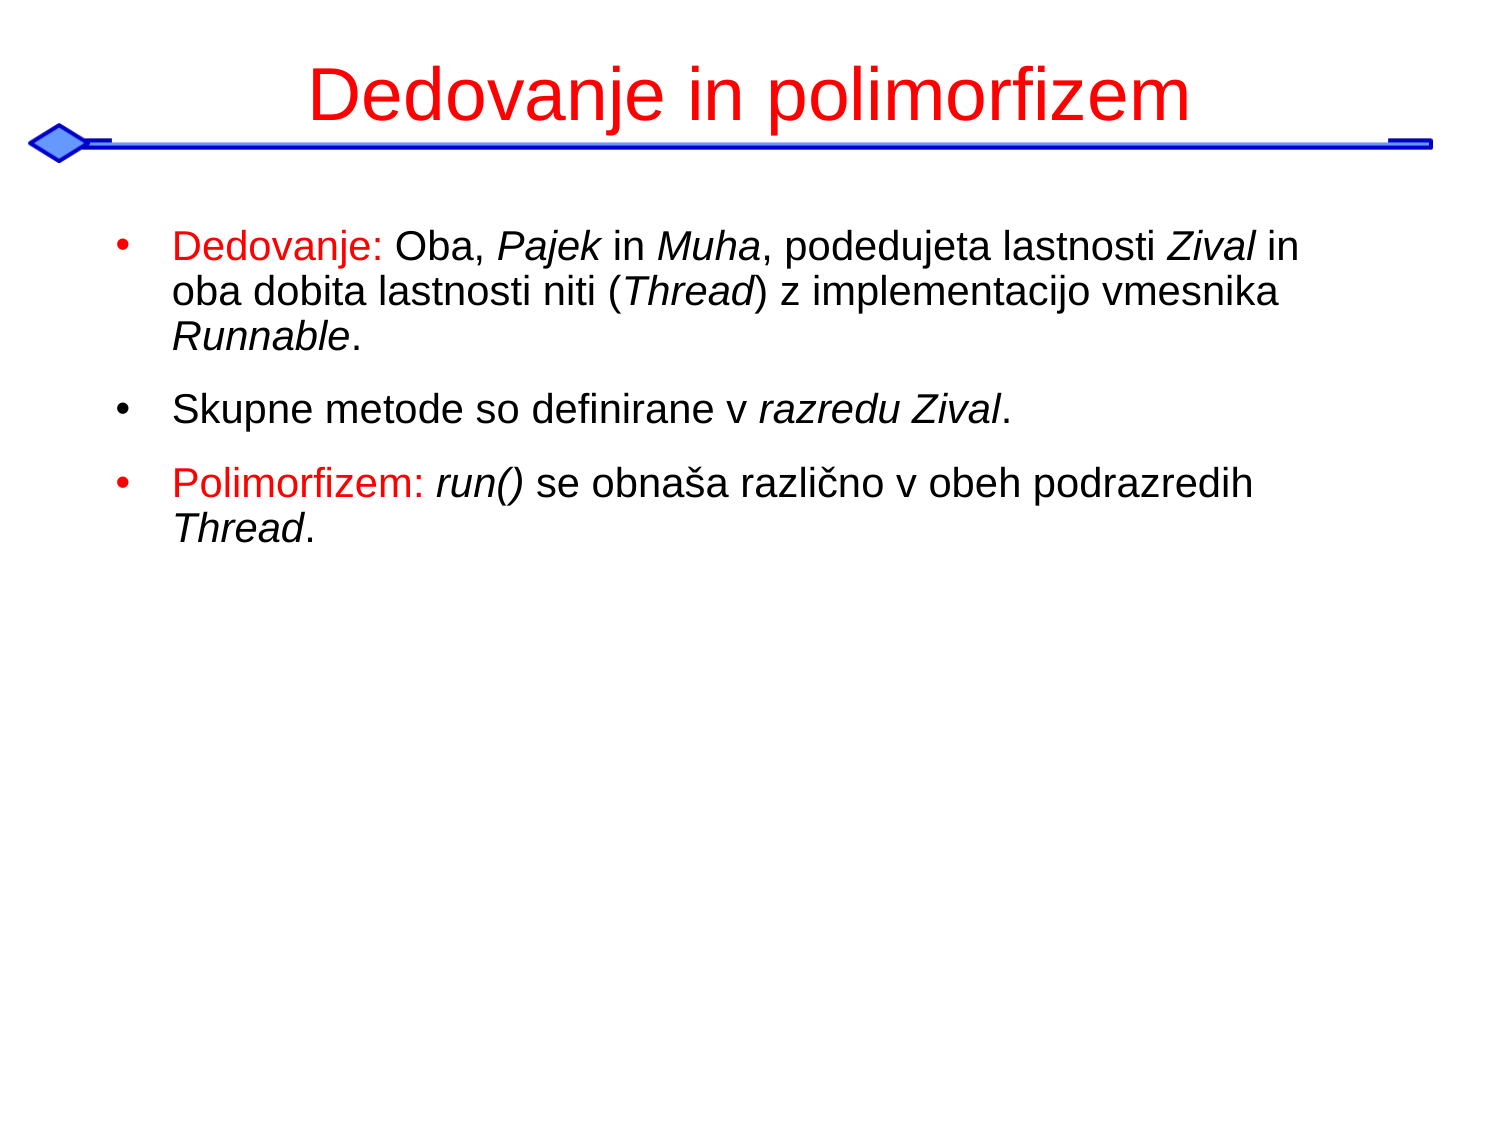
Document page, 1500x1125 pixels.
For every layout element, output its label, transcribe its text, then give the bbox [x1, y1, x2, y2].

picture [28, 123, 1433, 163]
text_box Dedovanje: Oba, Pajek in Muha, podedujeta lastnosti Zival in oba dobita lastnosti niti (Thread) z implementacijo vmesnika Runnable. Skupne metode so definirane v razredu Zival. Polimorfizem: run() se obnaša različno v obeh podrazredih Thread. [100, 216, 1389, 1042]
title Dedovanje in polimorfizem [111, 37, 1389, 143]
